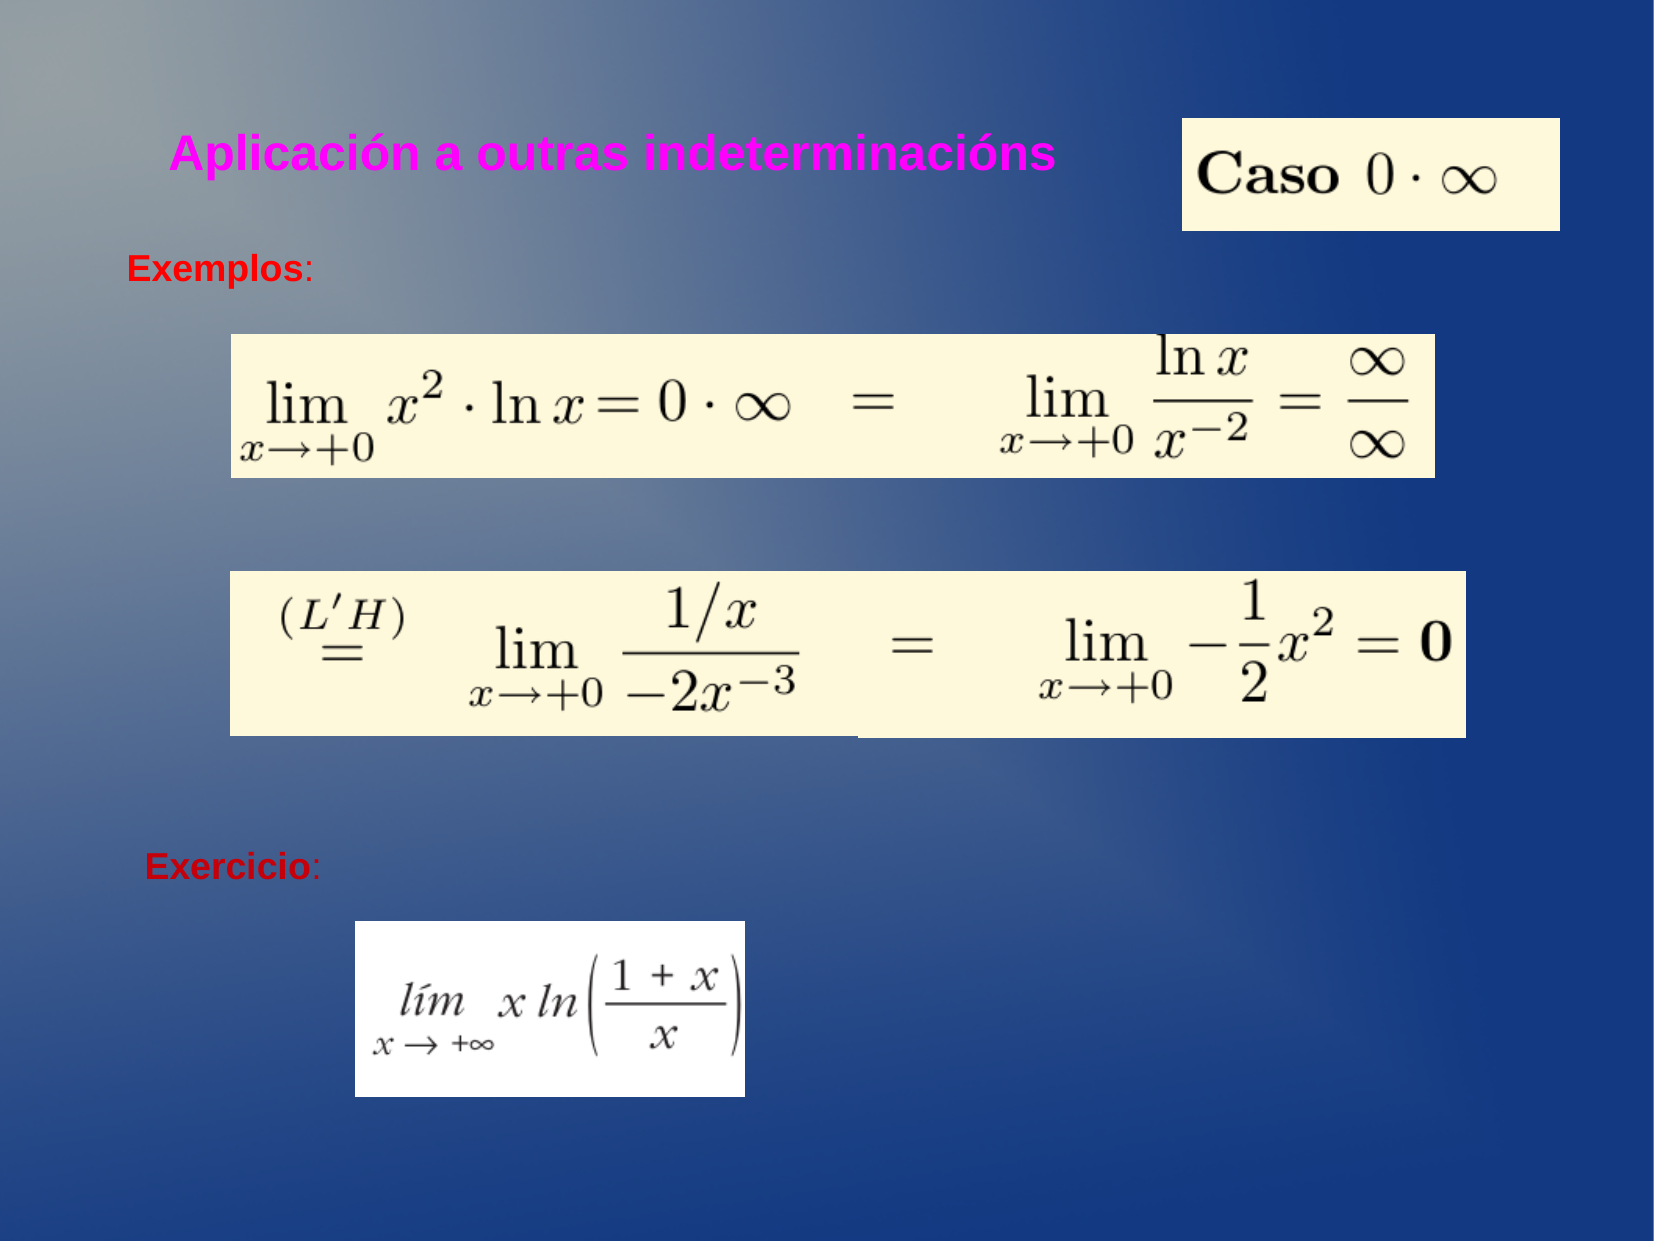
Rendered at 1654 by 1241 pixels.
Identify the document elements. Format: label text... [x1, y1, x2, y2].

text_box Exercicio: [129, 838, 337, 896]
text_box Exemplos: [111, 239, 330, 297]
picture [0, 0, 1654, 1241]
text_box Aplicación a outras indeterminacións [153, 118, 1087, 189]
